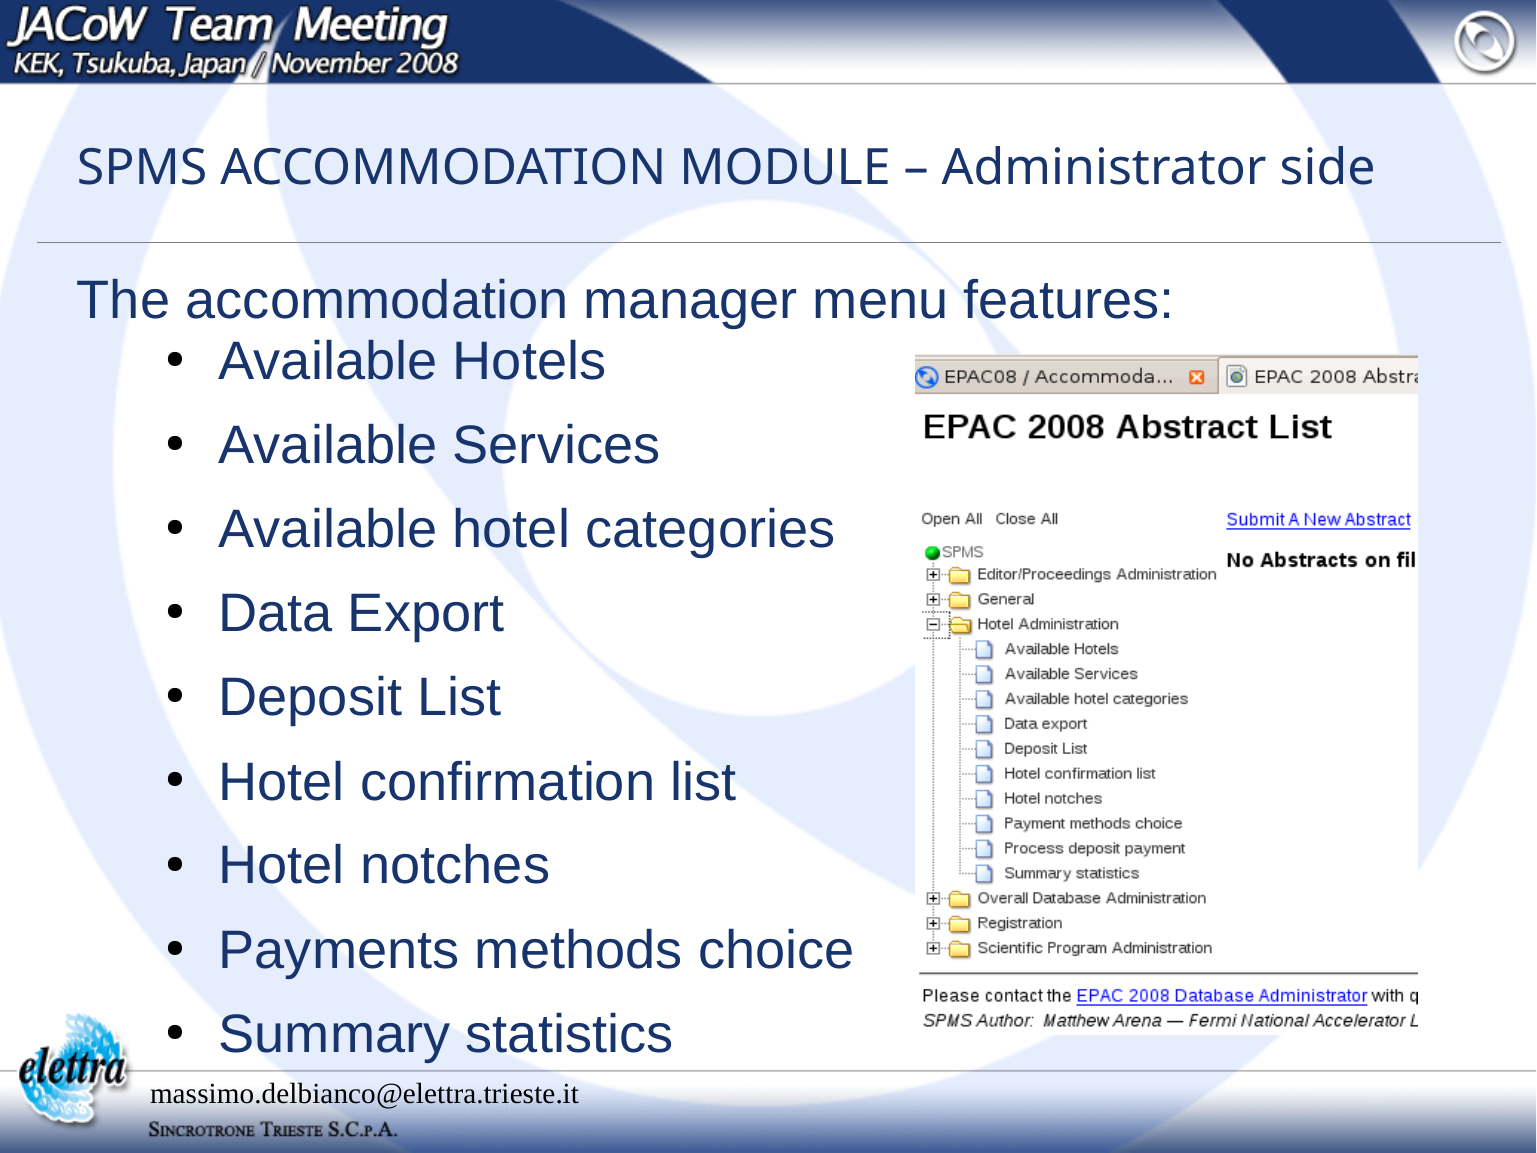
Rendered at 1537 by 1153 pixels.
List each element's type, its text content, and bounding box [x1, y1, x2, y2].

title SPMS ACCOMMODATION MODULE – Administrator side [76, 109, 1460, 221]
picture [0, 0, 1537, 1153]
list The accommodation manager menu features: Available Hotels Available Services Available hotel categories Data Export Deposit List Hotel confirmation list Hotel notches Payments methods choice Summary statistics [76, 269, 1460, 1064]
